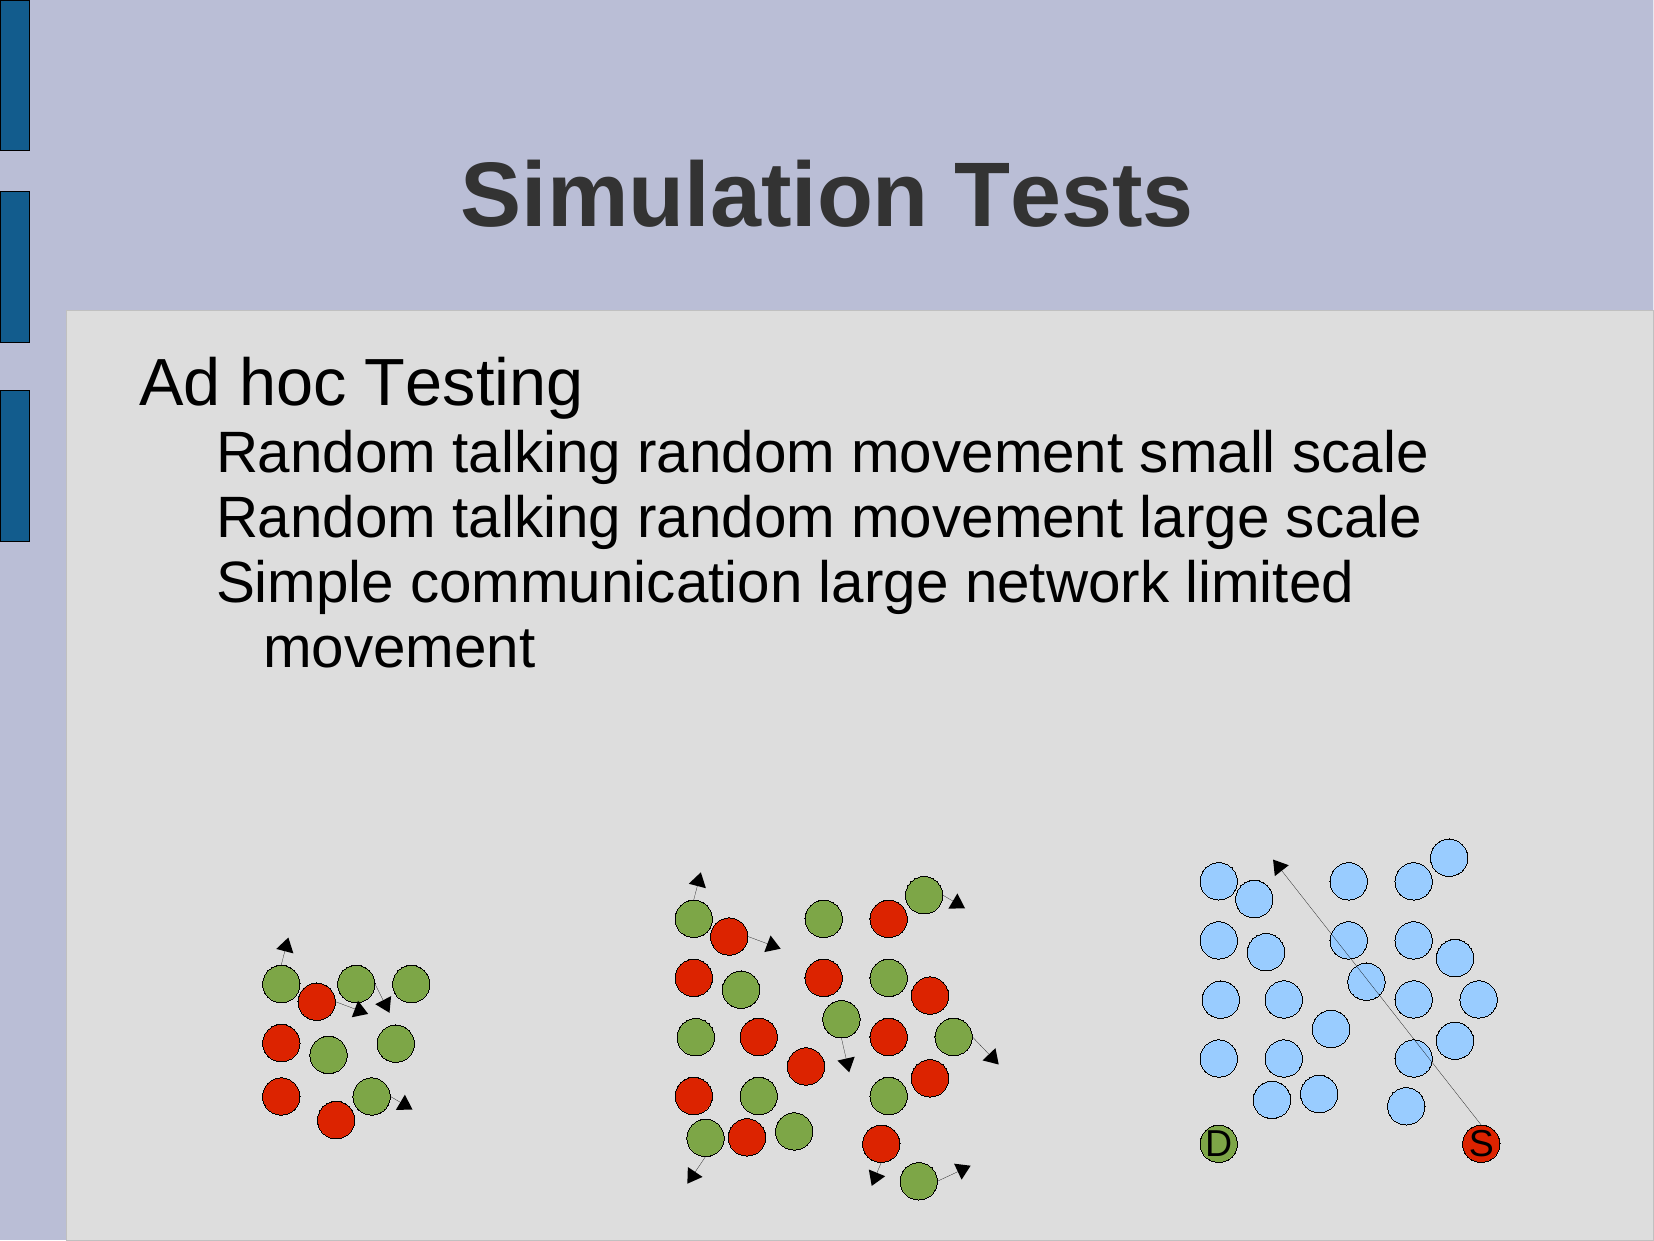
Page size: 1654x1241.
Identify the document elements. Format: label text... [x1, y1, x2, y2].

text_box [1394, 862, 1433, 901]
text_box [262, 1077, 301, 1116]
text_box [1394, 980, 1433, 1019]
text_box [1247, 933, 1285, 971]
text_box [740, 1077, 778, 1115]
text_box [934, 1018, 973, 1056]
text_box [677, 1018, 715, 1056]
text_box [862, 1125, 901, 1163]
text_box [1394, 921, 1433, 960]
text_box [675, 1077, 713, 1115]
text_box [822, 1000, 861, 1038]
text_box [1253, 1081, 1291, 1119]
text_box [675, 959, 713, 997]
text_box [1459, 980, 1498, 1019]
text_box [1329, 934, 1350, 960]
text_box [869, 959, 908, 997]
text_box [900, 1162, 938, 1201]
text_box [728, 1118, 766, 1157]
text_box [787, 1047, 825, 1086]
text_box [1329, 862, 1368, 901]
text_box [1202, 980, 1240, 1019]
text_box [804, 959, 843, 997]
text_box [1436, 1022, 1474, 1060]
text_box [911, 976, 949, 1015]
text_box [1200, 921, 1238, 960]
text_box [686, 1119, 725, 1157]
text_box [1265, 980, 1303, 1019]
text_box [740, 1018, 778, 1056]
text_box [905, 876, 943, 914]
text_box [1300, 1075, 1338, 1113]
text_box [1415, 1039, 1433, 1062]
text_box [309, 1036, 348, 1074]
text_box S [1462, 1125, 1501, 1163]
text_box [1436, 939, 1474, 977]
text_box [1394, 1039, 1432, 1078]
title Simulation Tests [121, 98, 1534, 291]
text_box [869, 1077, 908, 1115]
text_box [1265, 1039, 1303, 1078]
text_box [1200, 1039, 1238, 1078]
text_box [262, 965, 336, 1021]
text_box [392, 965, 430, 1003]
text_box [675, 900, 748, 956]
text_box [804, 900, 843, 938]
list Ad hoc Testing Random talking random movement small scale Random talking random movement large scale Simple communication large network limited movement [121, 344, 1534, 1112]
text_box [911, 1059, 949, 1098]
text_box [1357, 962, 1386, 995]
text_box [352, 1077, 391, 1116]
text_box D [1200, 1125, 1238, 1163]
text_box [869, 900, 908, 938]
text_box [869, 1018, 908, 1056]
text_box [1347, 966, 1379, 1001]
text_box [262, 1024, 301, 1062]
text_box [317, 1101, 355, 1139]
text_box [1200, 862, 1273, 918]
text_box [377, 1024, 415, 1063]
text_box [775, 1112, 813, 1151]
text_box [1387, 1087, 1426, 1126]
text_box [1430, 838, 1468, 877]
text_box [722, 970, 760, 1009]
text_box [1331, 921, 1368, 959]
text_box [337, 965, 375, 1003]
text_box [1312, 1010, 1350, 1048]
